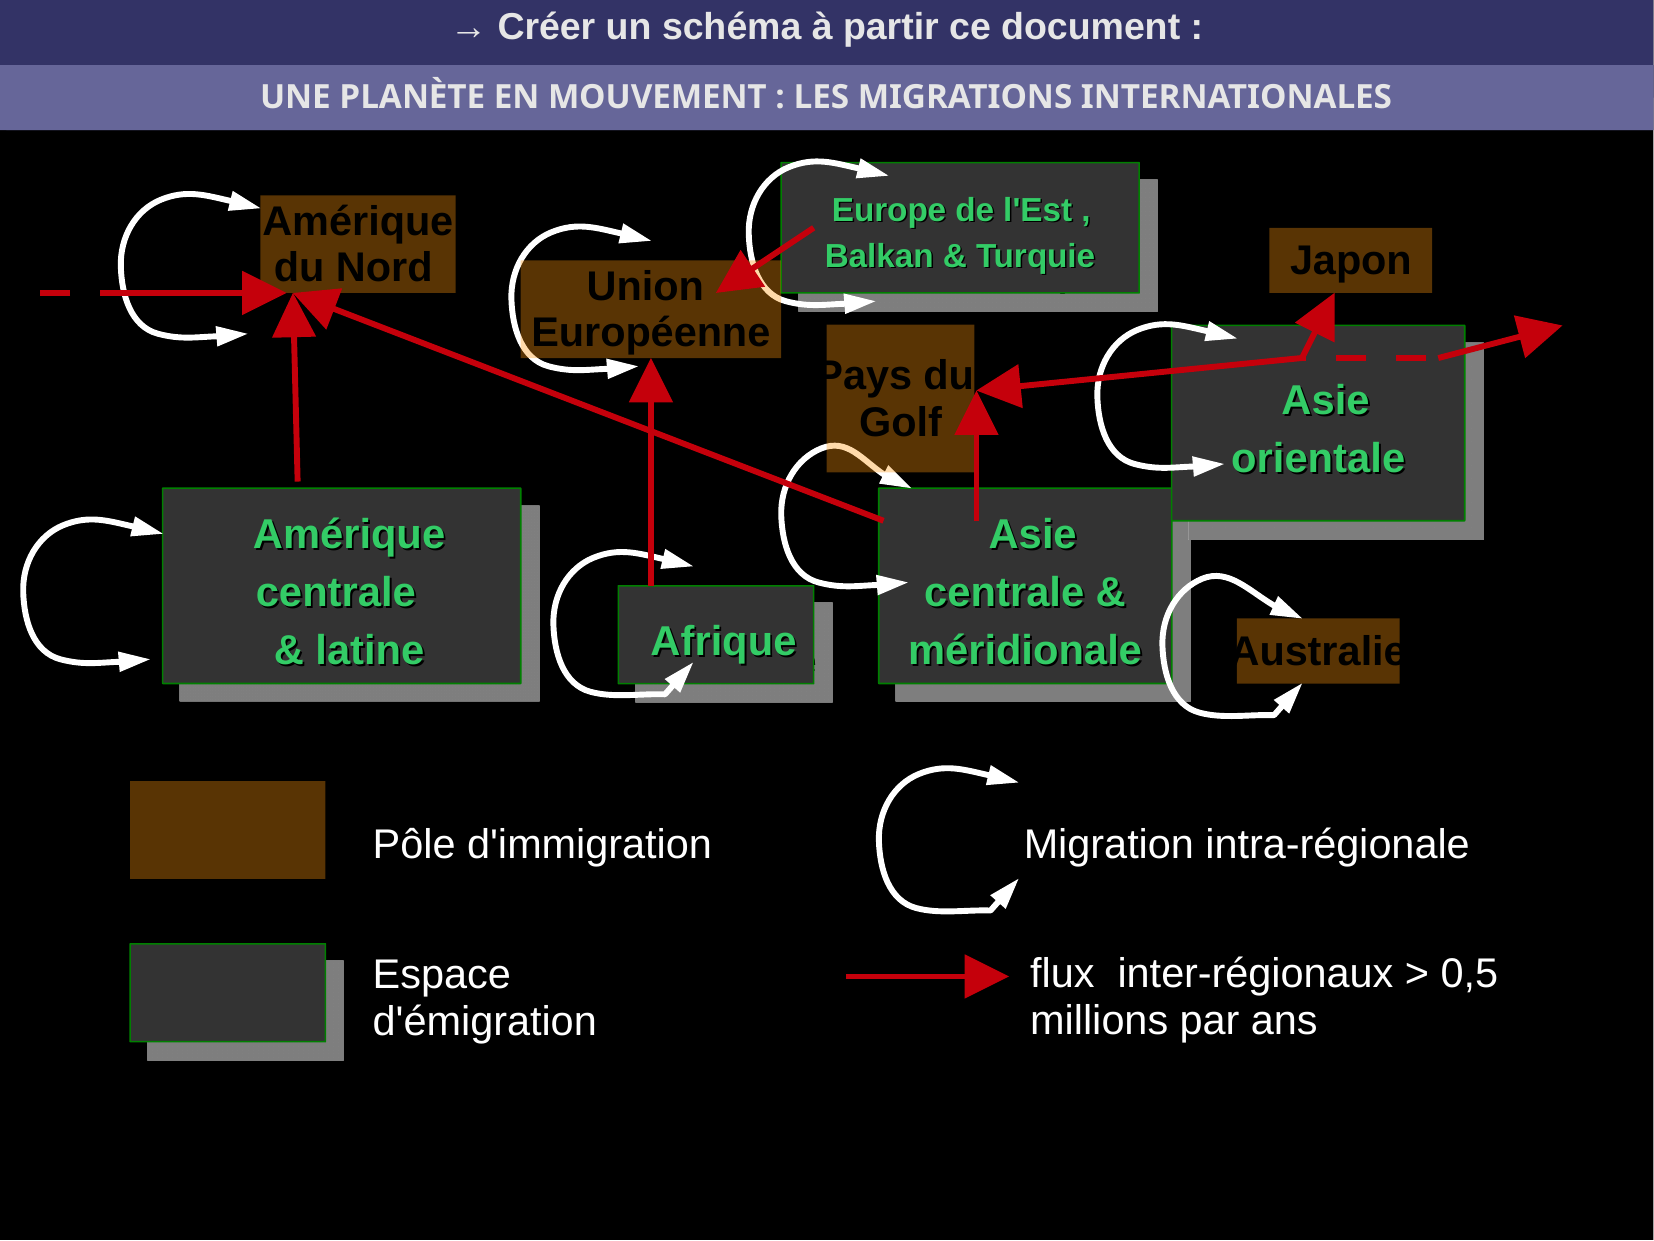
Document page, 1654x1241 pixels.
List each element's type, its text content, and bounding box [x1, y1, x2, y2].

text_box Asie orientale [1171, 325, 1465, 521]
text_box [898, 473, 974, 488]
text_box UNE PLANÈTE EN MOUVEMENT : LES MIGRATIONS INTERNATIONALES [0, 65, 1654, 131]
text_box [773, 254, 781, 260]
text_box [124, 197, 260, 290]
text_box Amérique centrale & latine [162, 488, 521, 684]
text_box Japon [1269, 227, 1433, 293]
text_box [1104, 328, 1171, 374]
text_box [978, 382, 1171, 488]
text_box → Créer un schéma à partir ce document : [0, 0, 1654, 65]
text_box [557, 555, 669, 692]
text_box Asie orientale [1171, 325, 1311, 368]
text_box flux inter-régionaux > 0,5 millions par ans [1015, 943, 1595, 1059]
text_box [752, 176, 781, 260]
text_box Migration intra-régionale [1009, 813, 1589, 880]
text_box [32, 131, 1563, 1075]
text_box [782, 293, 844, 302]
text_box [654, 436, 813, 585]
text_box Pays du Golf [826, 324, 975, 473]
text_box Australie [1236, 618, 1400, 684]
text_box Espace d'émigration [357, 943, 782, 1052]
text_box [515, 271, 520, 329]
text_box Pôle d'immigration [357, 813, 814, 880]
text_box Amérique du Nord [260, 195, 456, 293]
text_box [792, 451, 903, 515]
text_box [1172, 579, 1299, 713]
text_box Afrique [618, 585, 814, 684]
text_box [785, 488, 878, 583]
text_box [541, 359, 606, 367]
text_box Europe de l'Est , Balkan & Turquie [781, 162, 1140, 293]
text_box Asie centrale & méridionale [878, 488, 1172, 684]
text_box [1101, 375, 1171, 464]
text_box Union Européenne [520, 260, 782, 359]
